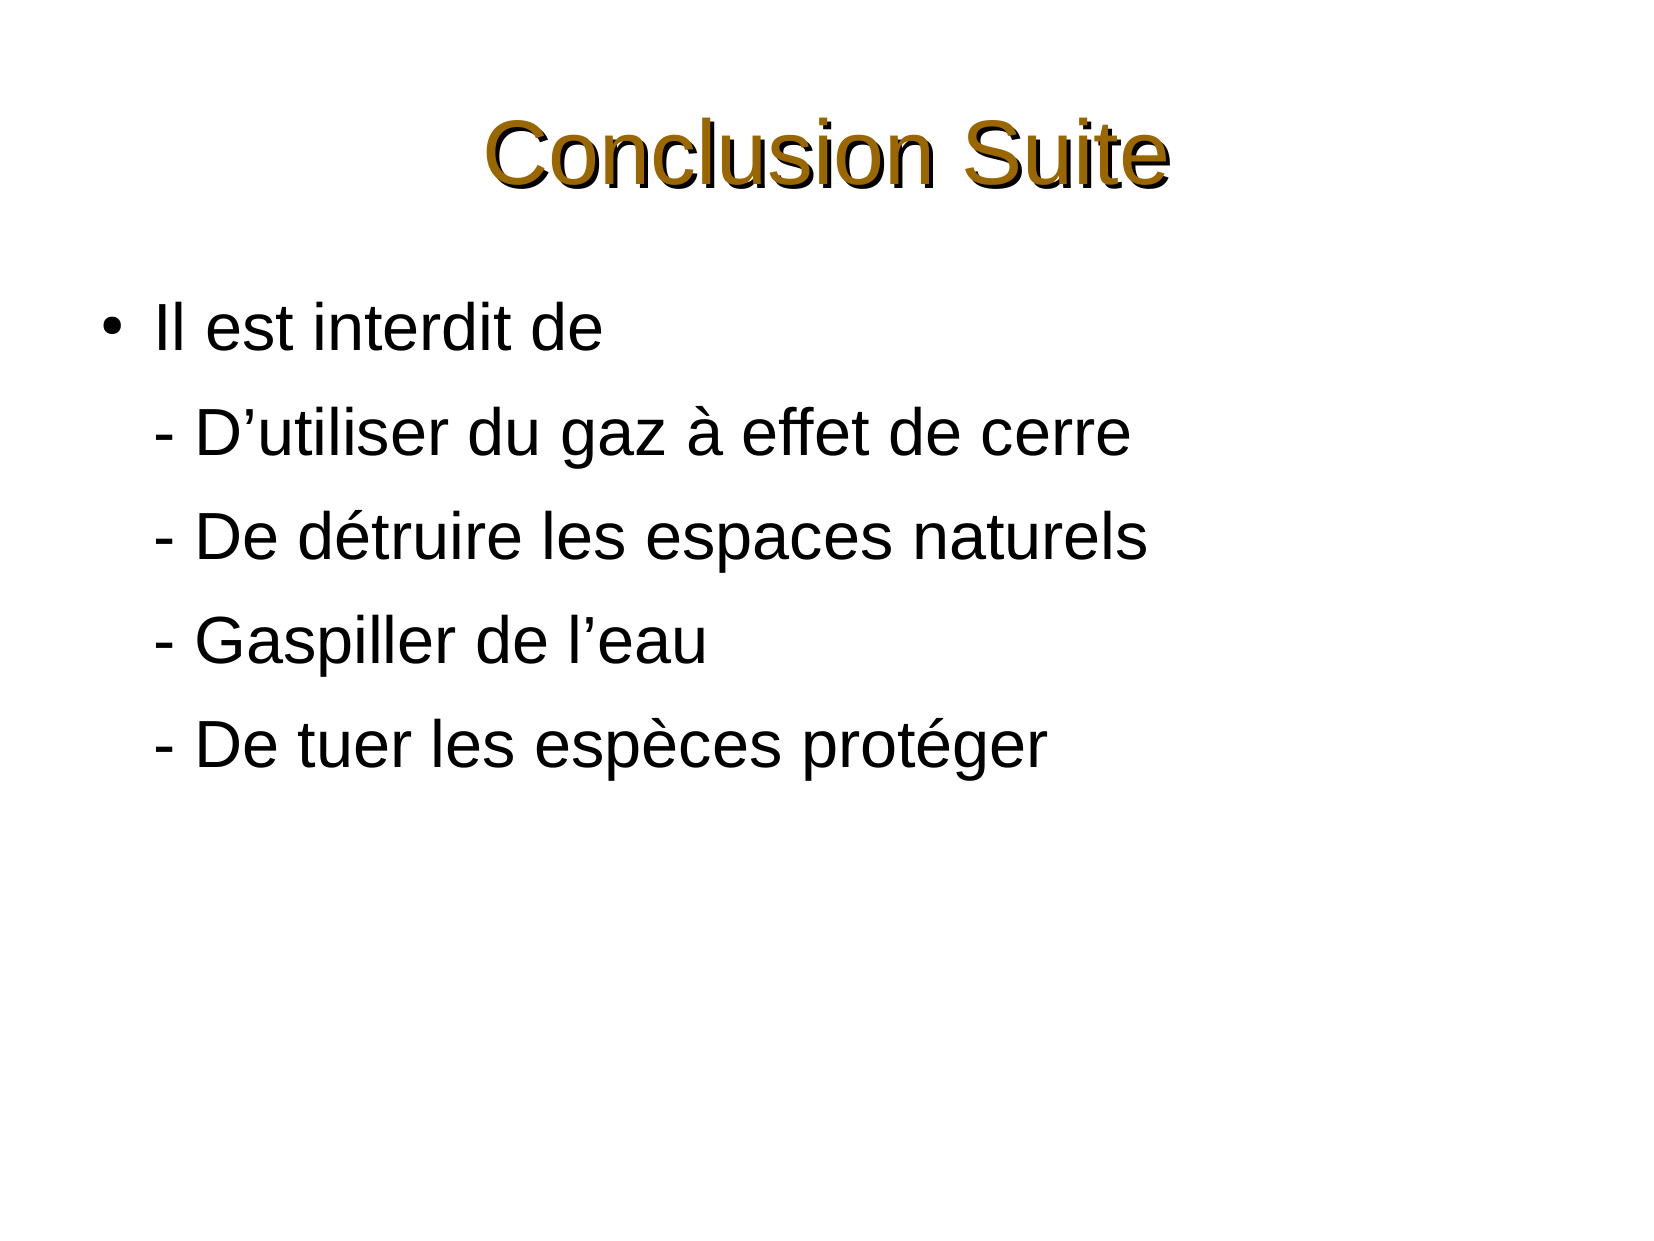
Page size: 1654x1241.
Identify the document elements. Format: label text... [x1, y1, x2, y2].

title Conclusion Suite [82, 49, 1571, 257]
list Il est interdit de - D’utiliser du gaz à effet de cerre - De détruire les espaces naturels - Gaspiller de l’eau - De tuer les espèces protéger [82, 290, 1571, 1010]
